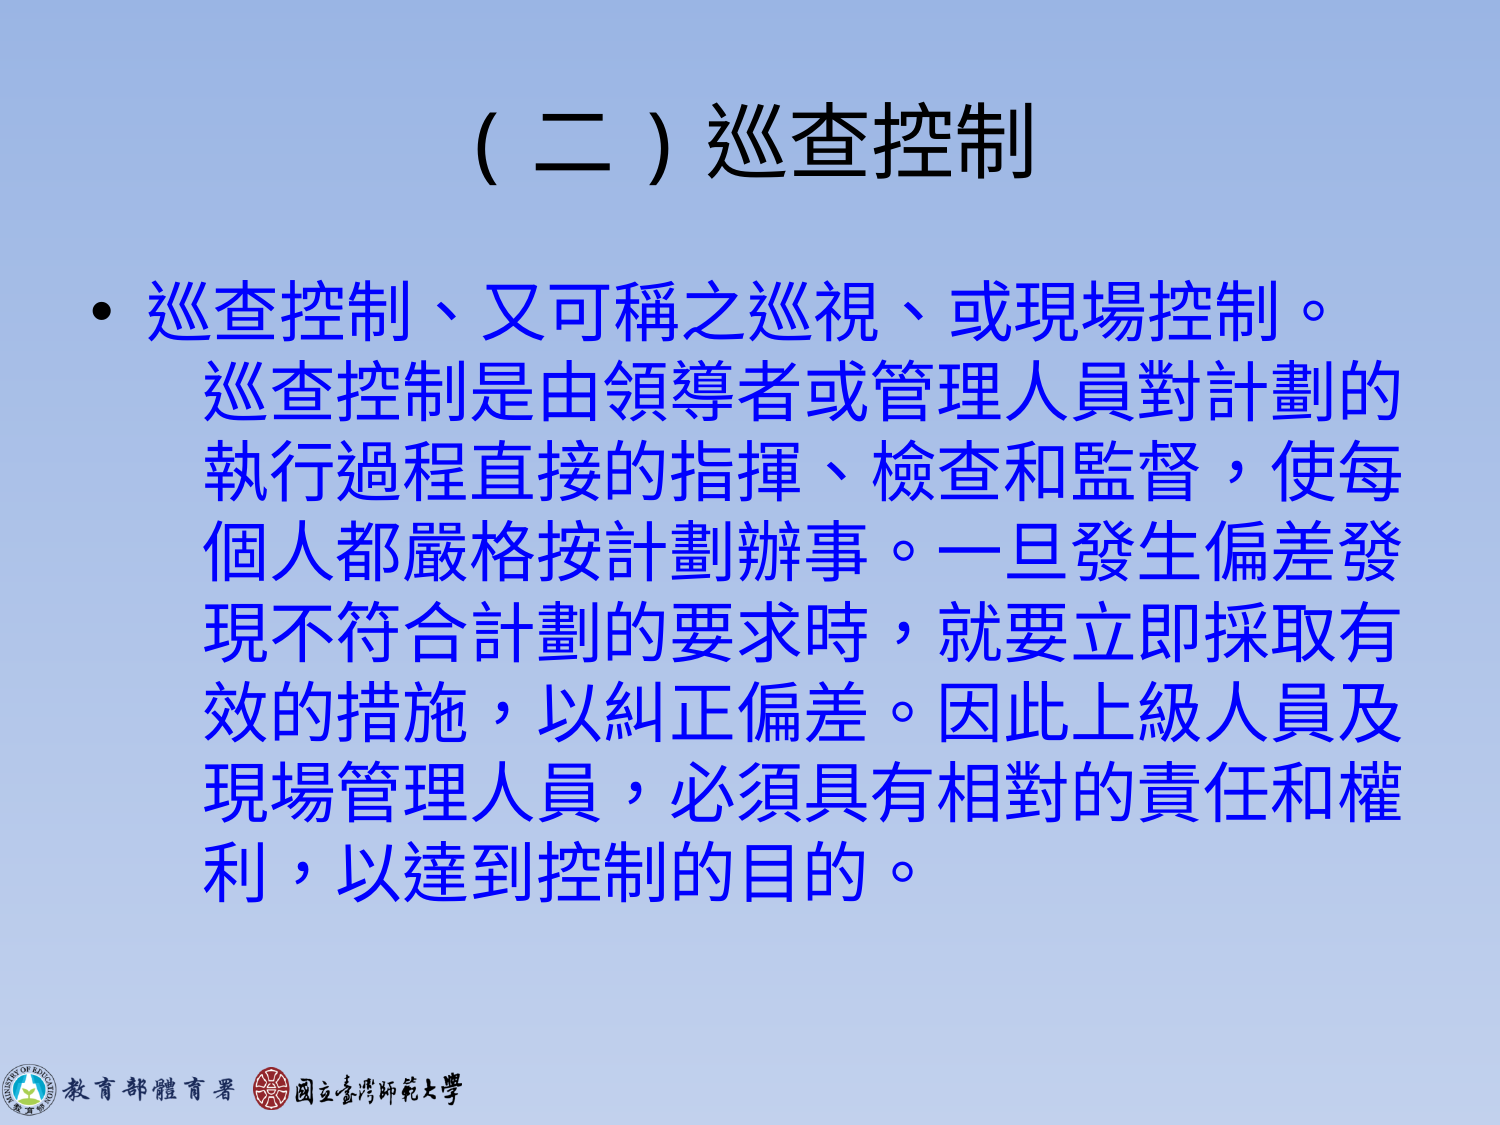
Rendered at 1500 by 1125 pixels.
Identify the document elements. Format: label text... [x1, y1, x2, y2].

list 巡查控制、又可稱之巡視、或現場控制。巡查控制是由領導者或管理人員對計劃的執行過程直接的指揮、檢查和監督，使每個人都嚴格按計劃辦事。一旦發生偏差發現不符合計劃的要求時，就要立即採取有效的措施，以糾正偏差。因此上級人員及現場管理人員，必須具有相對的責任和權利，以達到控制的目的。 [75, 262, 1426, 1005]
title (二)巡查控制 [75, 45, 1426, 233]
